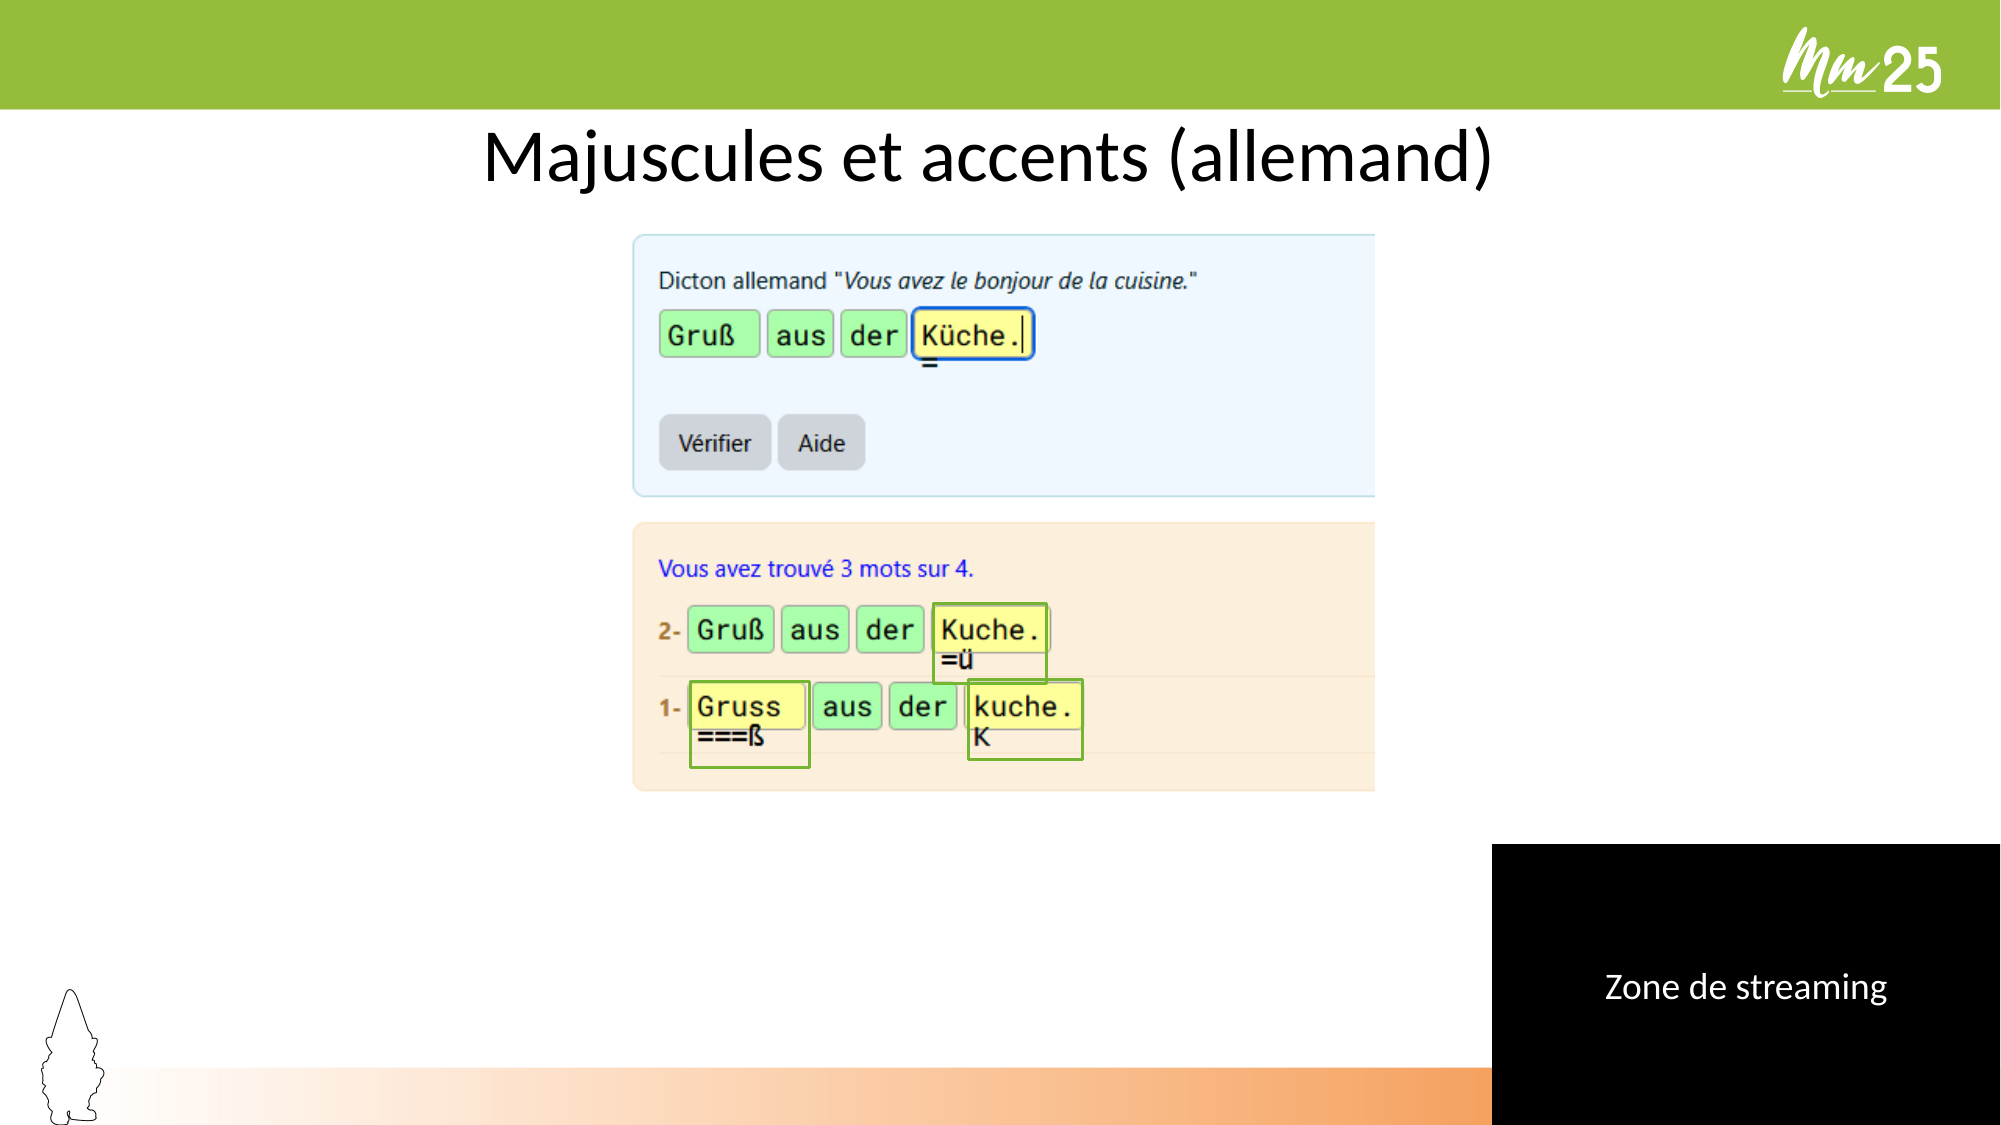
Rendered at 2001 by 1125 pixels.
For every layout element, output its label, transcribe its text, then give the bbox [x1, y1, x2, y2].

picture [0, 0, 2001, 1125]
text_box [933, 603, 1083, 760]
title Majuscules et accents (allemand) [324, 59, 1654, 266]
text_box [690, 681, 810, 768]
